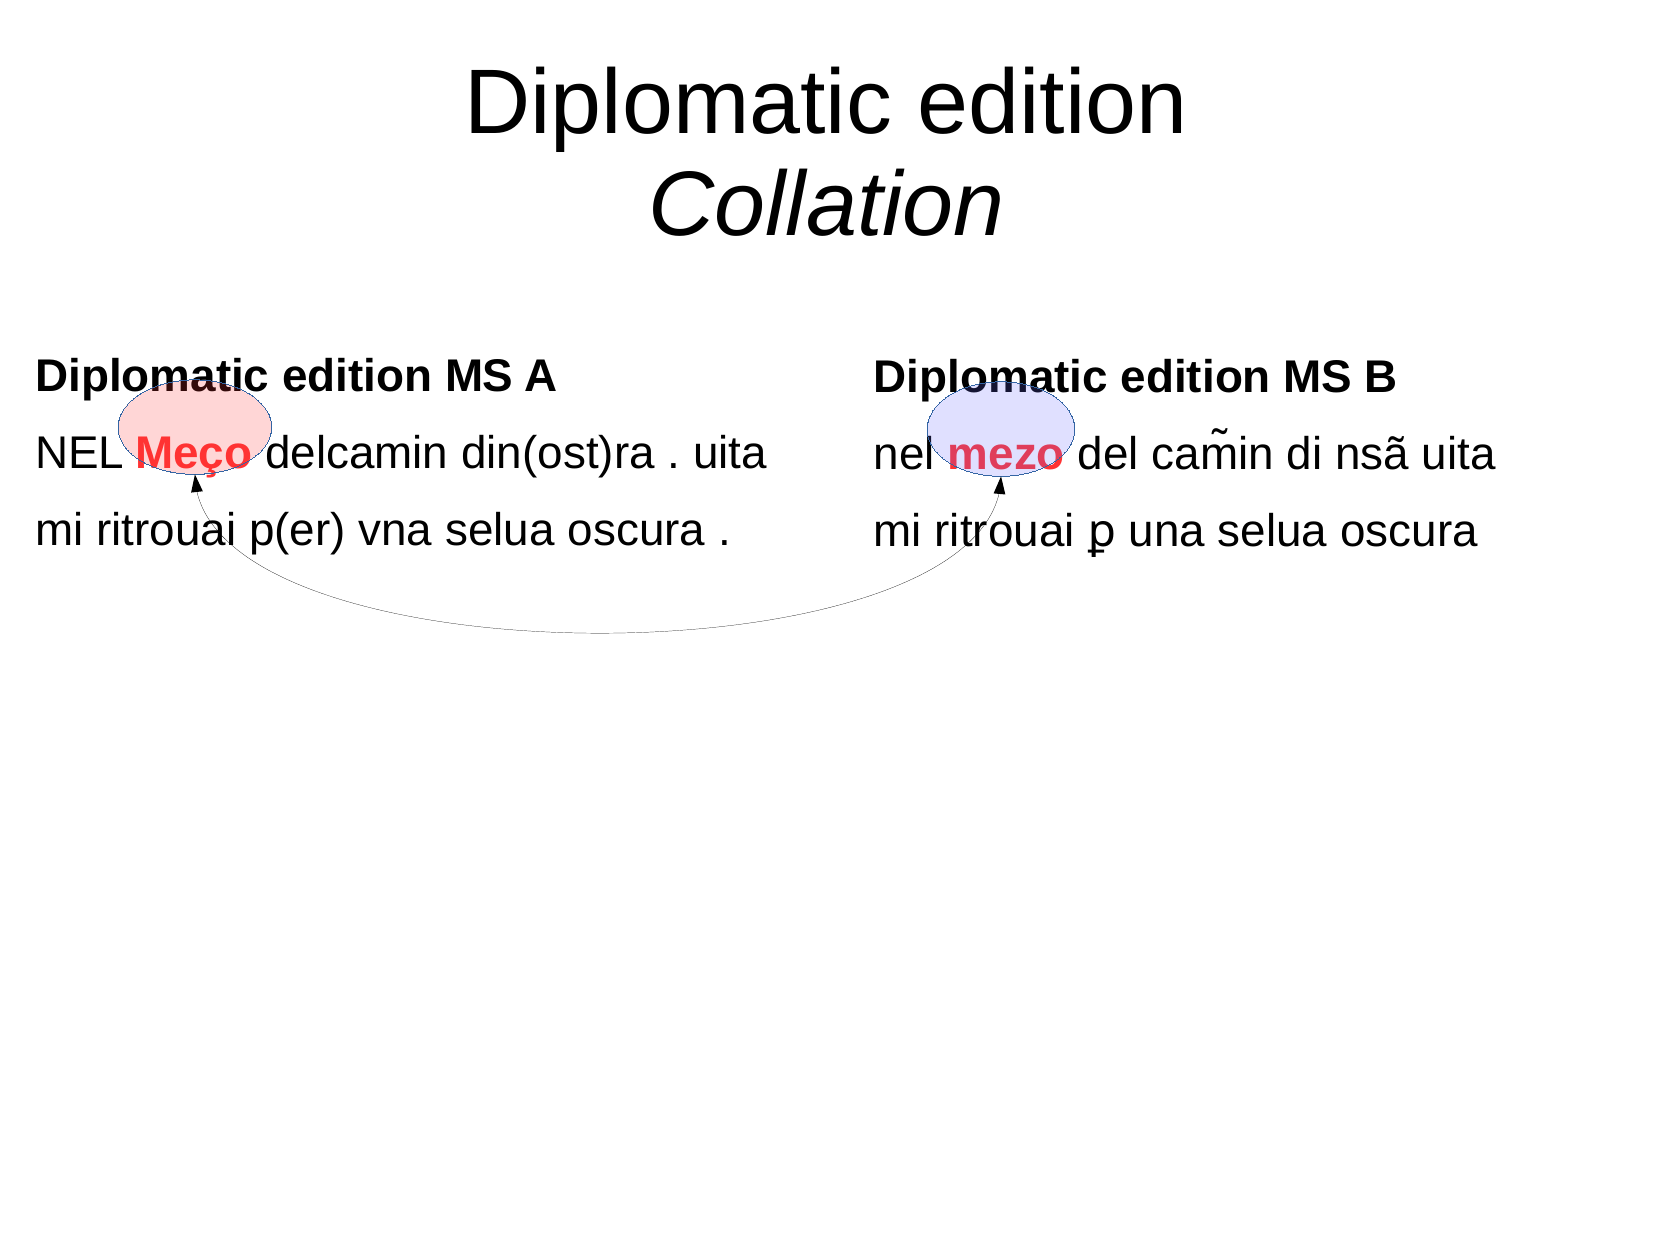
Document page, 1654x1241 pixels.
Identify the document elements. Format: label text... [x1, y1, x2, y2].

title Diplomatic edition Collation [82, 49, 1571, 257]
text_box [118, 379, 272, 475]
text_box [927, 381, 1075, 477]
list Diplomatic edition MS B nel mezo del cam̃in di nsã uita mi ritrouai ꝑ una selua oscura [874, 325, 1642, 603]
list Diplomatic edition MS A NEL Meço delcamin din(ost)ra . uita mi ritrouai p(er) vna selua oscura . [35, 324, 857, 649]
